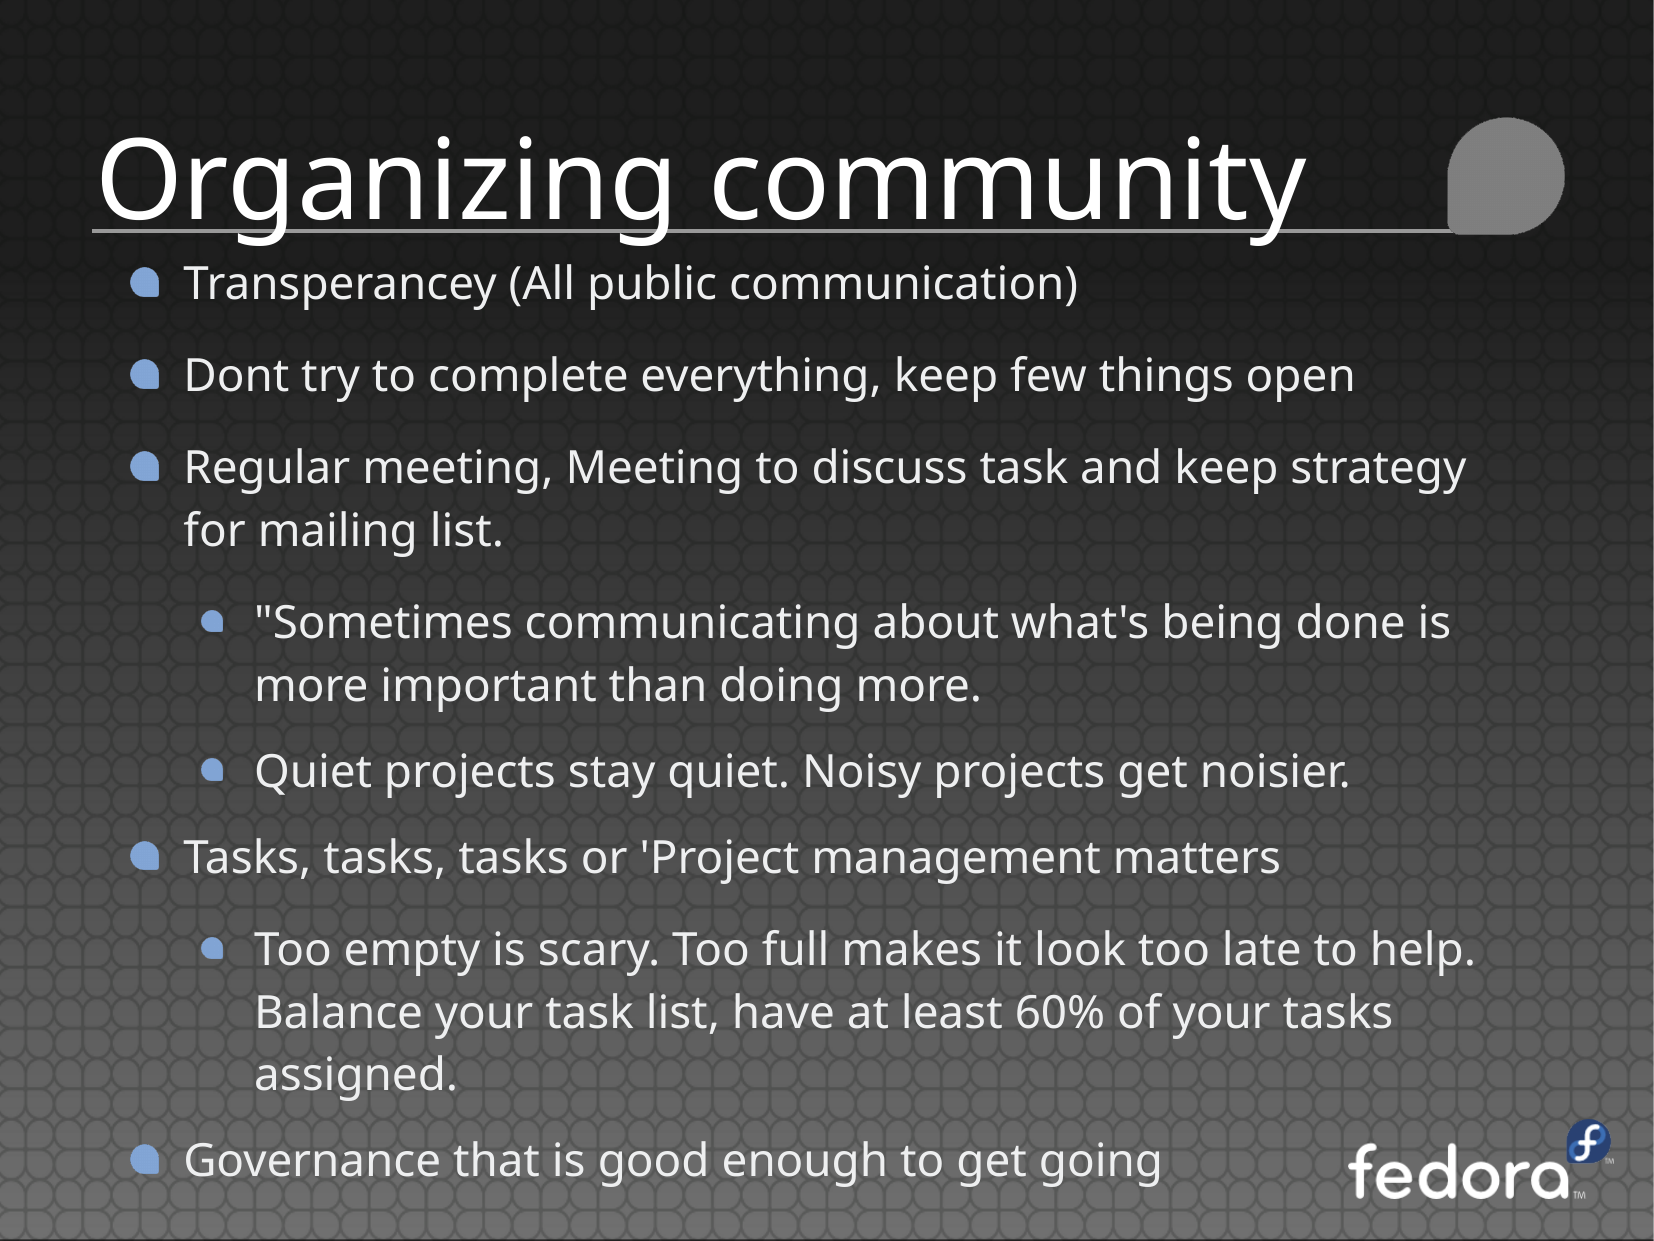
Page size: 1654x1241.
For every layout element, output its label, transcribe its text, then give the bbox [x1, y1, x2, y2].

list Transperancey (All public communication) Dont try to complete everything, keep few things open Regular meeting, Meeting to discuss task and keep strategy for mailing list. "Sometimes communicating about what's being done is more important than doing more. Quiet projects stay quiet. Noisy projects get noisier. Tasks, tasks, tasks or 'Project management matters Too empty is scary. Too full makes it look too late to help. Balance your task list, have at least 60% of your tasks assigned. Governance that is good enough to get going [112, 250, 1501, 1200]
title Organizing community [94, 100, 1426, 251]
picture [0, 0, 1654, 1241]
